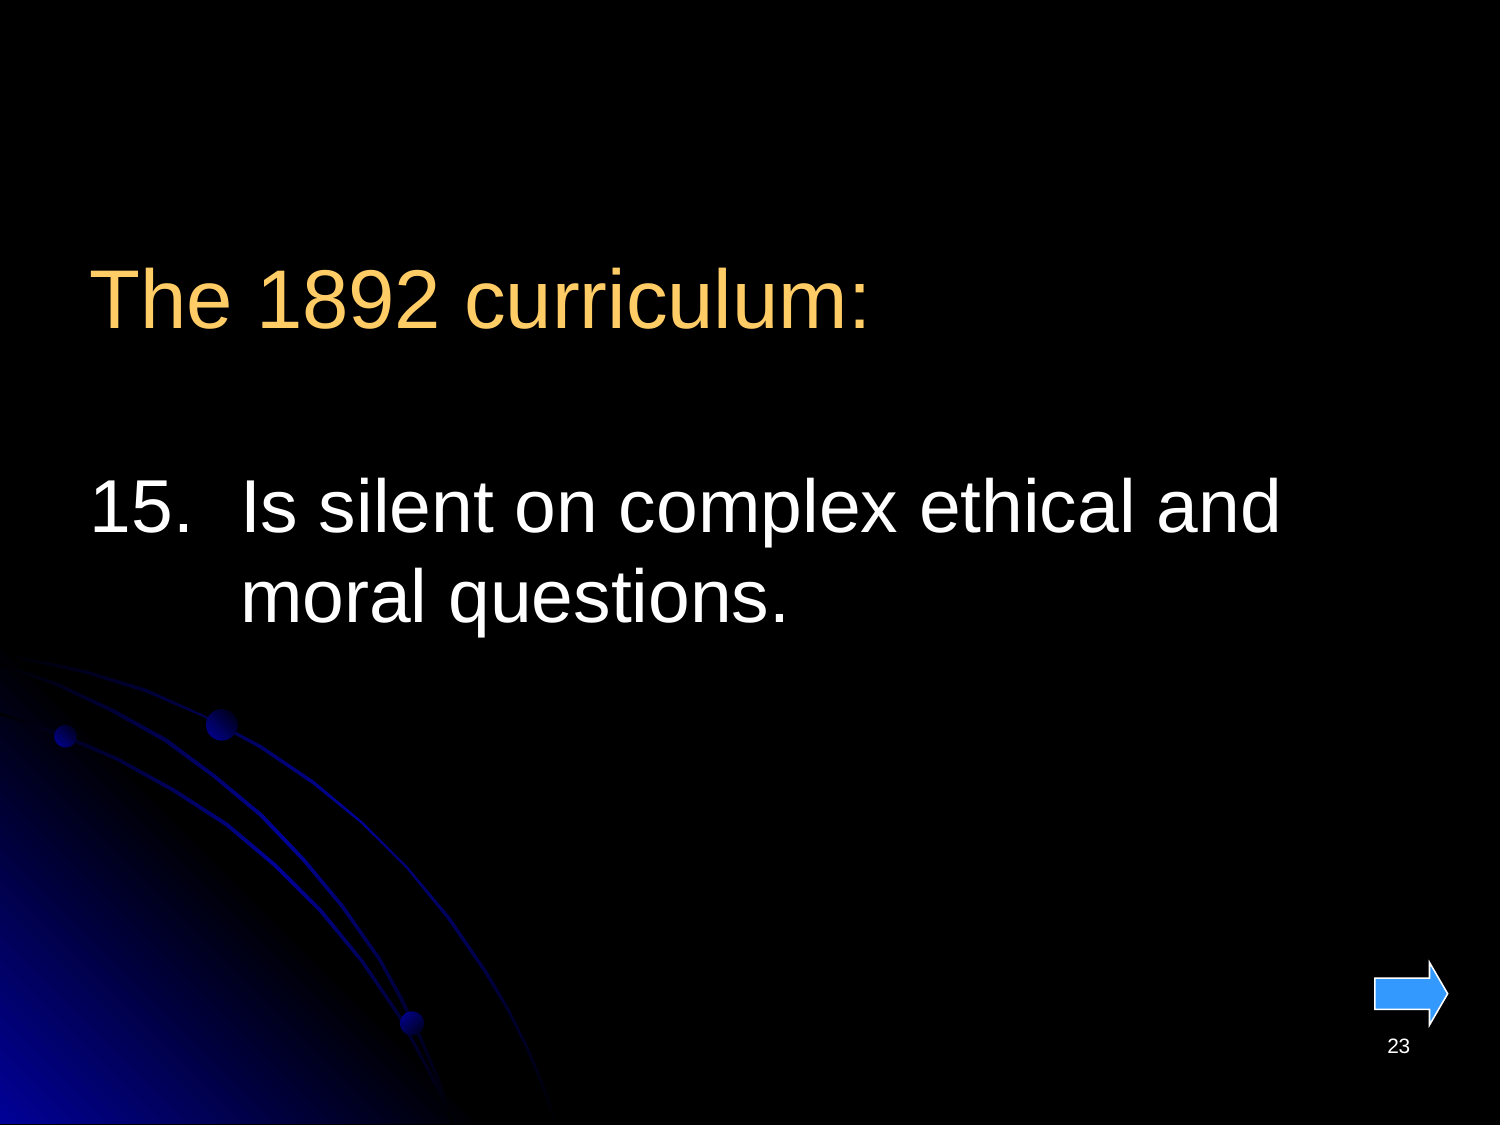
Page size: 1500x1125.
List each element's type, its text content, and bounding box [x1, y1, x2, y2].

text_box The 1892 curriculum: [75, 237, 1351, 353]
text_box 15. Is silent on complex ethical and moral questions. [74, 449, 1388, 646]
text_box [1374, 962, 1448, 1026]
